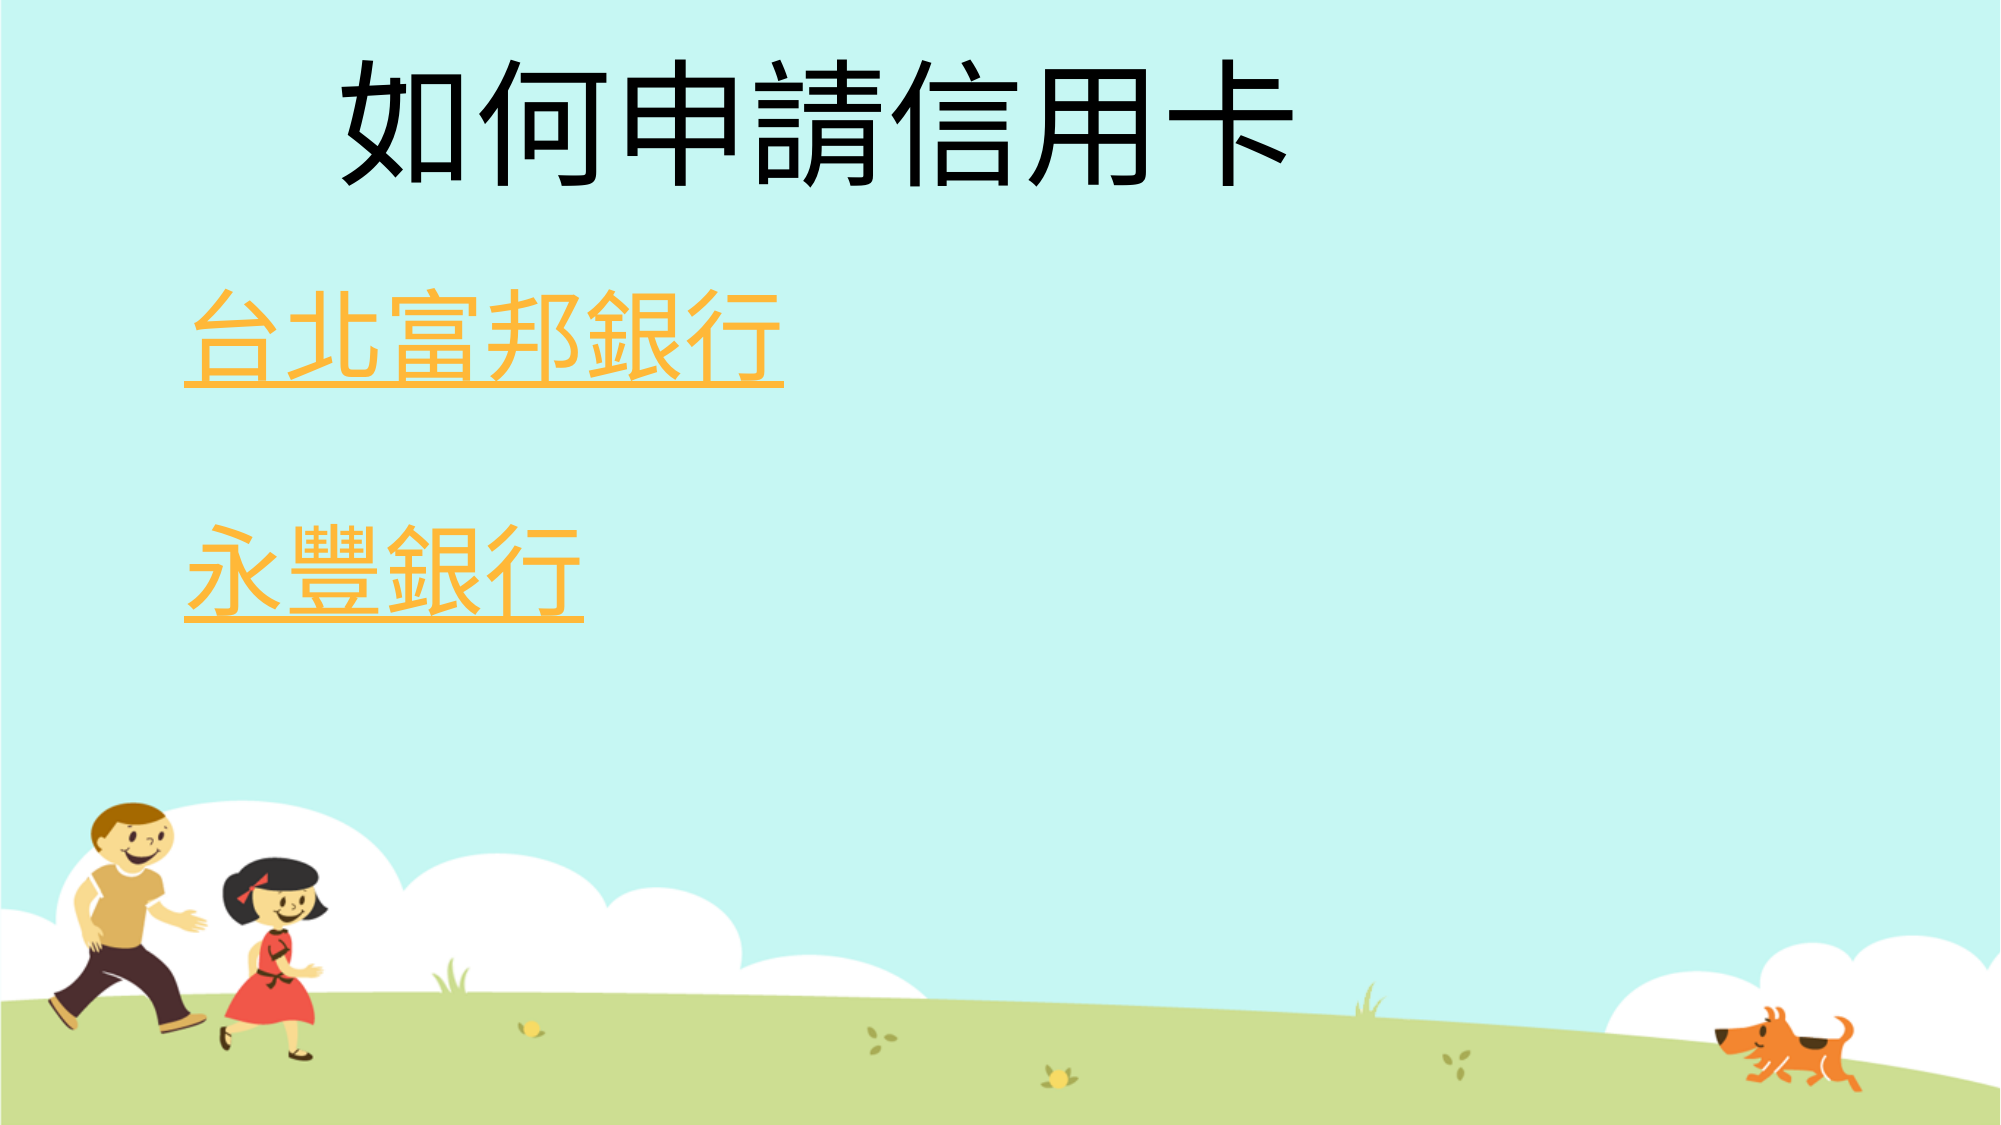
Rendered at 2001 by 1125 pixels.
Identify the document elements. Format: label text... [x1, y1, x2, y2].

picture [0, 0, 2001, 1125]
text_box 台北富邦銀行 永豐銀行 [169, 265, 1774, 706]
text_box 如何申請信用卡 [322, 30, 1779, 211]
